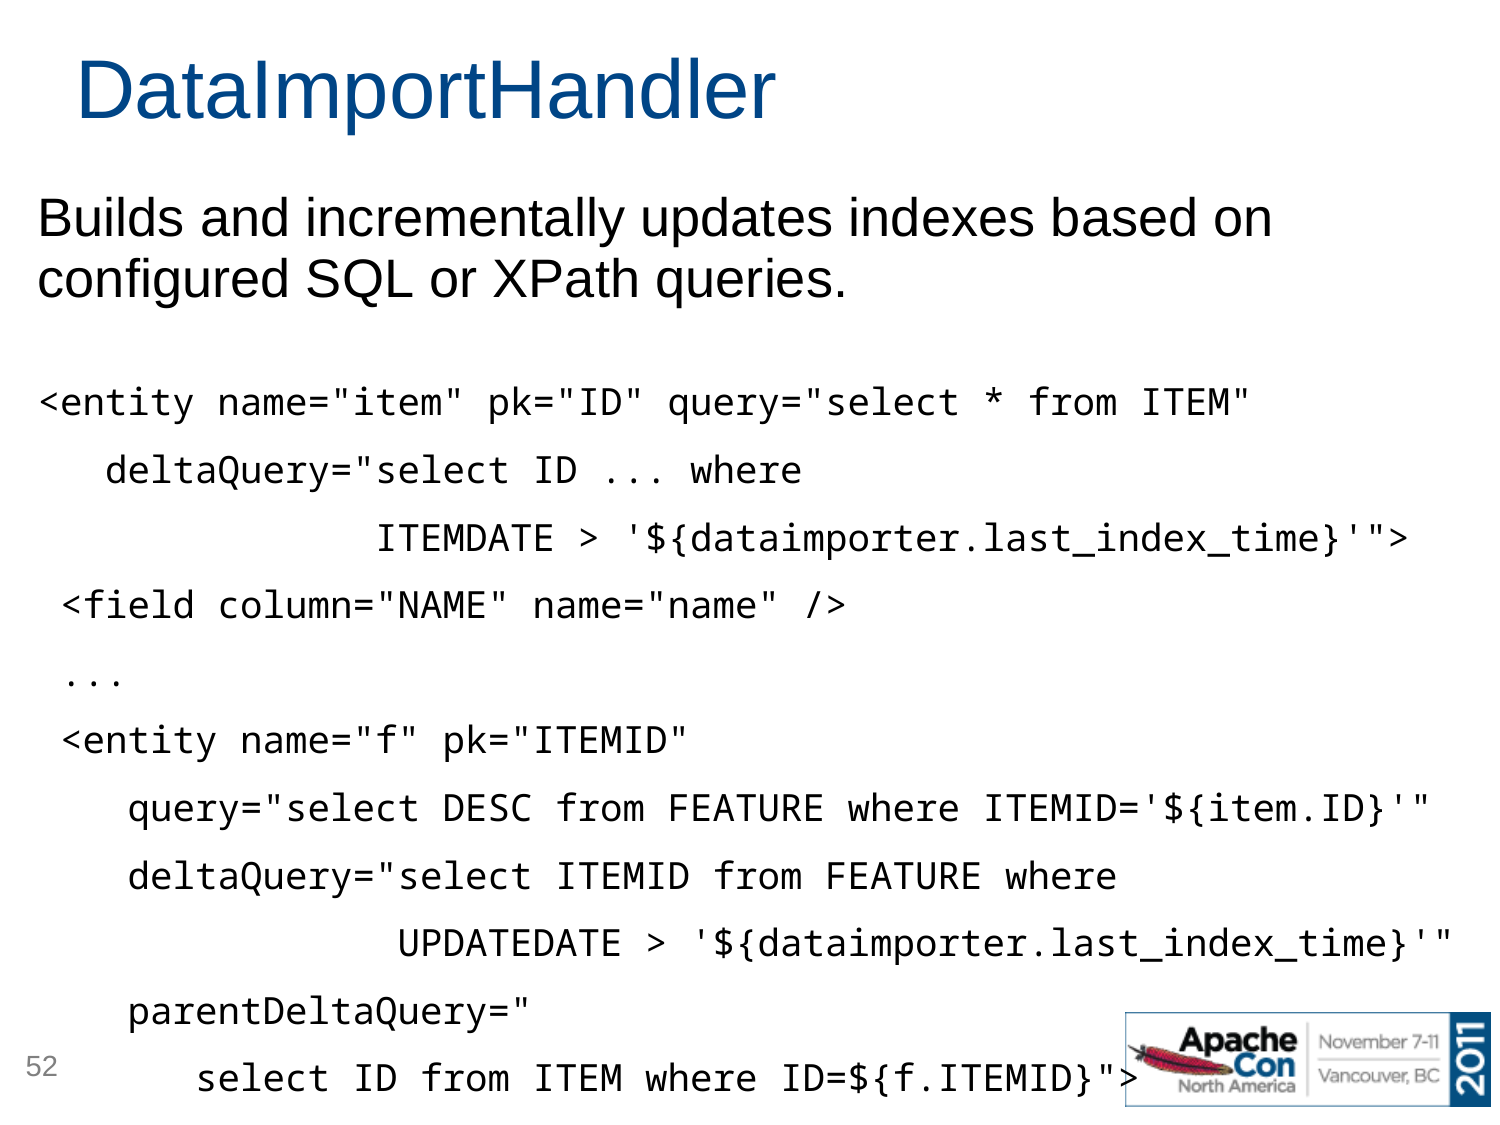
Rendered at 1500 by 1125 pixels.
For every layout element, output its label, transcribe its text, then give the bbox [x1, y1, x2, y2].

list Builds and incrementally updates indexes based on configured SQL or XPath queries. <entity name="item" pk="ID" query="select * from ITEM" deltaQuery="select ID ... where ITEMDATE > '${dataimporter.last_index_time}'"> <field column="NAME" name="name" /> ... <entity name="f" pk="ITEMID" query="select DESC from FEATURE where ITEMID='${item.ID}'" deltaQuery="select ITEMID from FEATURE where UPDATEDATE > '${dataimporter.last_index_time}'" parentDeltaQuery=" select ID from ITEM where ID=${f.ITEMID}"> <field name="features" column="DESC" /> ... [37, 187, 1463, 1119]
picture [1463, 1012, 1491, 1107]
title DataImportHandler [75, 0, 1425, 181]
